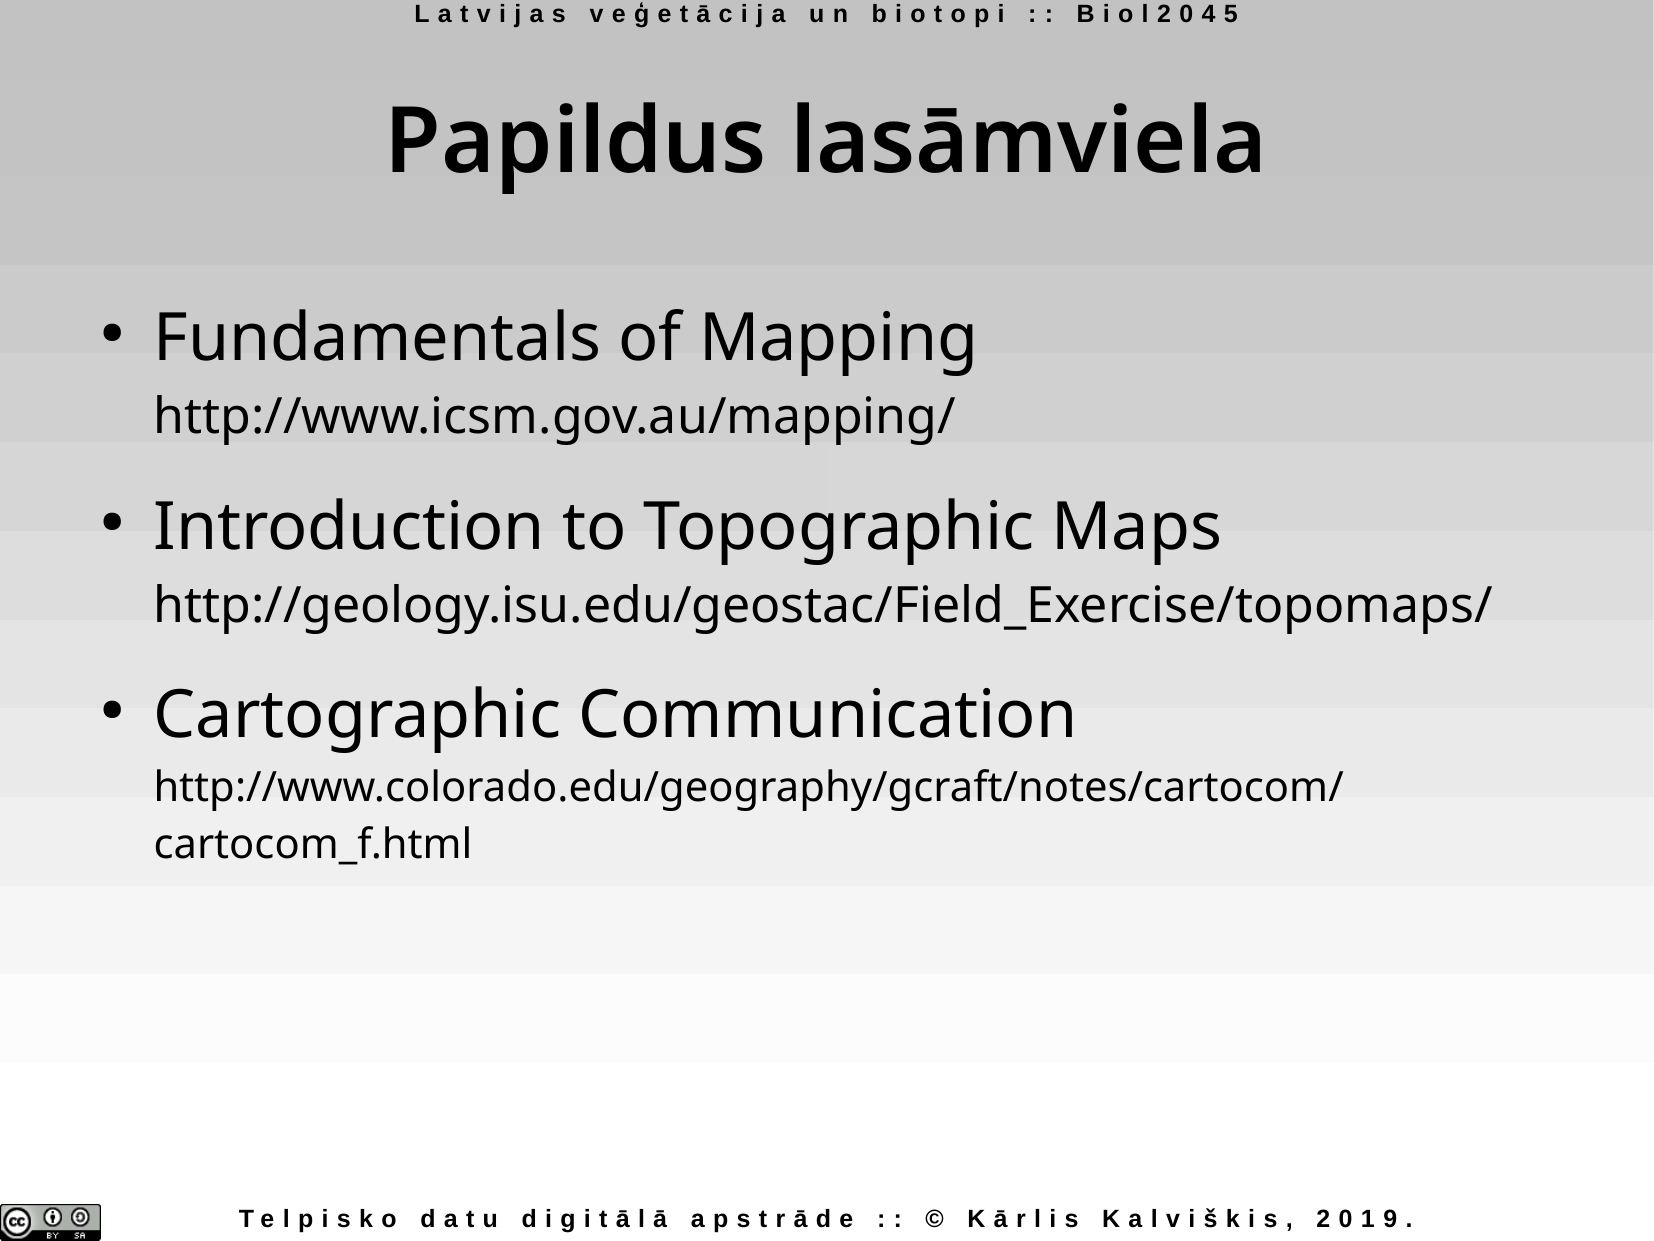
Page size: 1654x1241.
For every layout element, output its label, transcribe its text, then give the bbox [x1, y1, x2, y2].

list Fundamentals of Mapping http://www.icsm.gov.au/mapping/ Introduction to Topographic Maps http://geology.isu.edu/geostac/Field_Exercise/topomaps/ Cartographic Communication http://www.colorado.edu/geography/gcraft/notes/cartocom/cartocom_f.html [82, 289, 1571, 1113]
title Papildus lasāmviela [29, 49, 1625, 296]
picture [0, 0, 1654, 1241]
